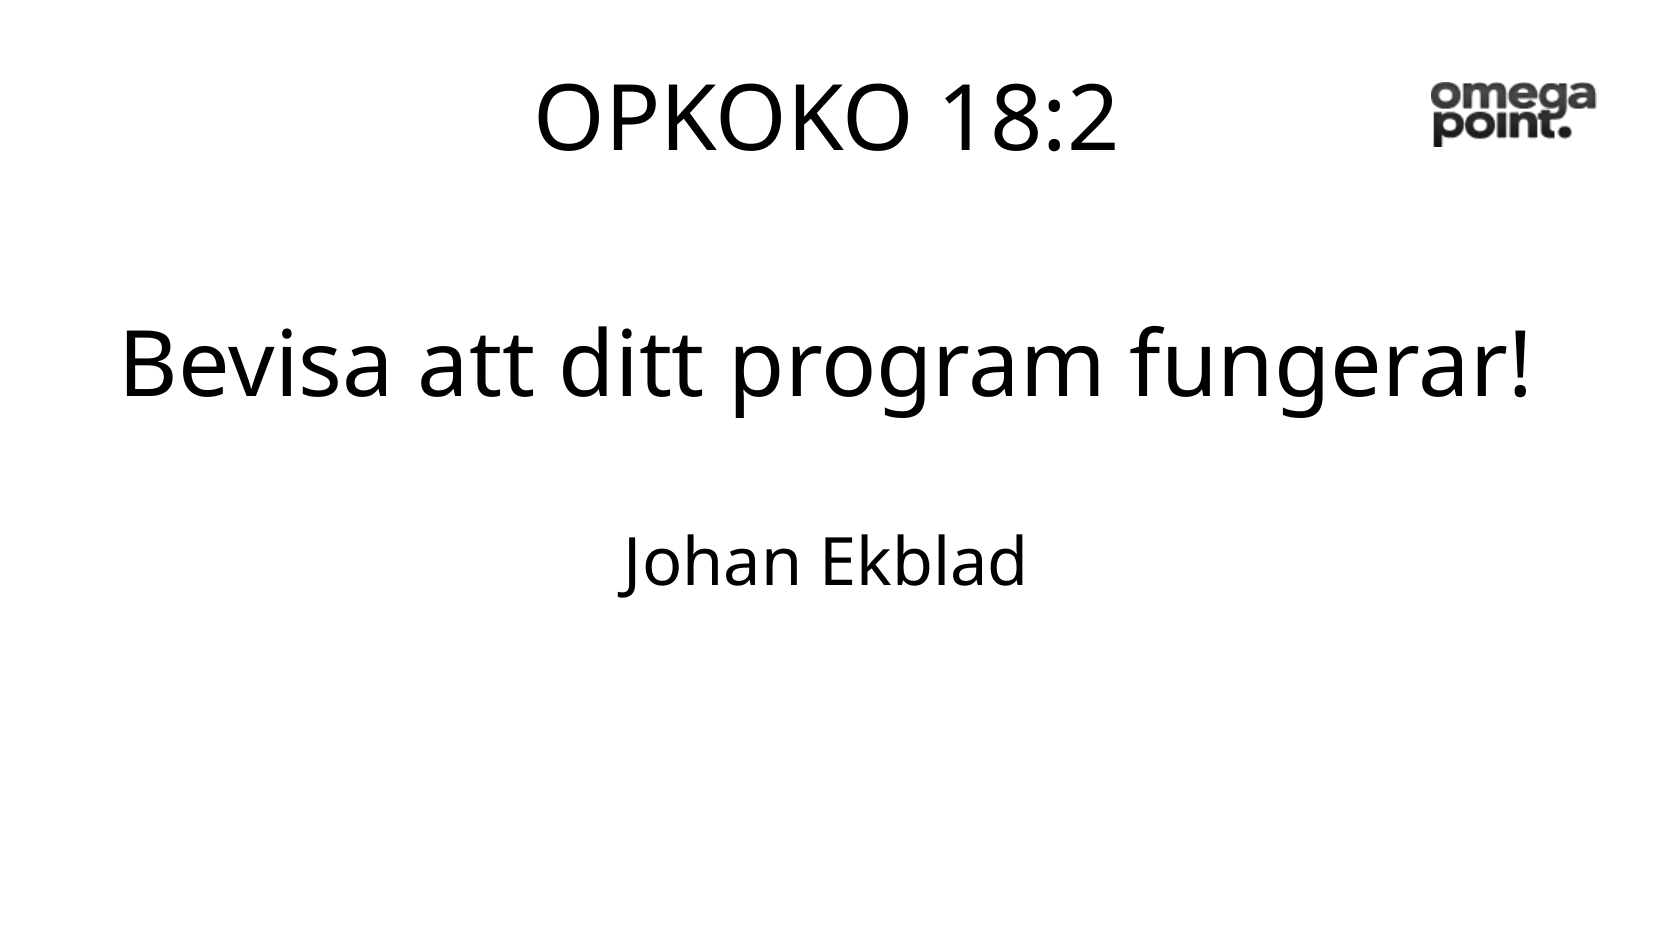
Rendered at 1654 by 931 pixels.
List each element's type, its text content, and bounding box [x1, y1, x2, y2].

subtitle Bevisa att ditt program fungerar! Johan Ekblad [82, 253, 1571, 722]
title OPKOKO 18:2 [82, 37, 1571, 193]
picture [1431, 82, 1597, 147]
